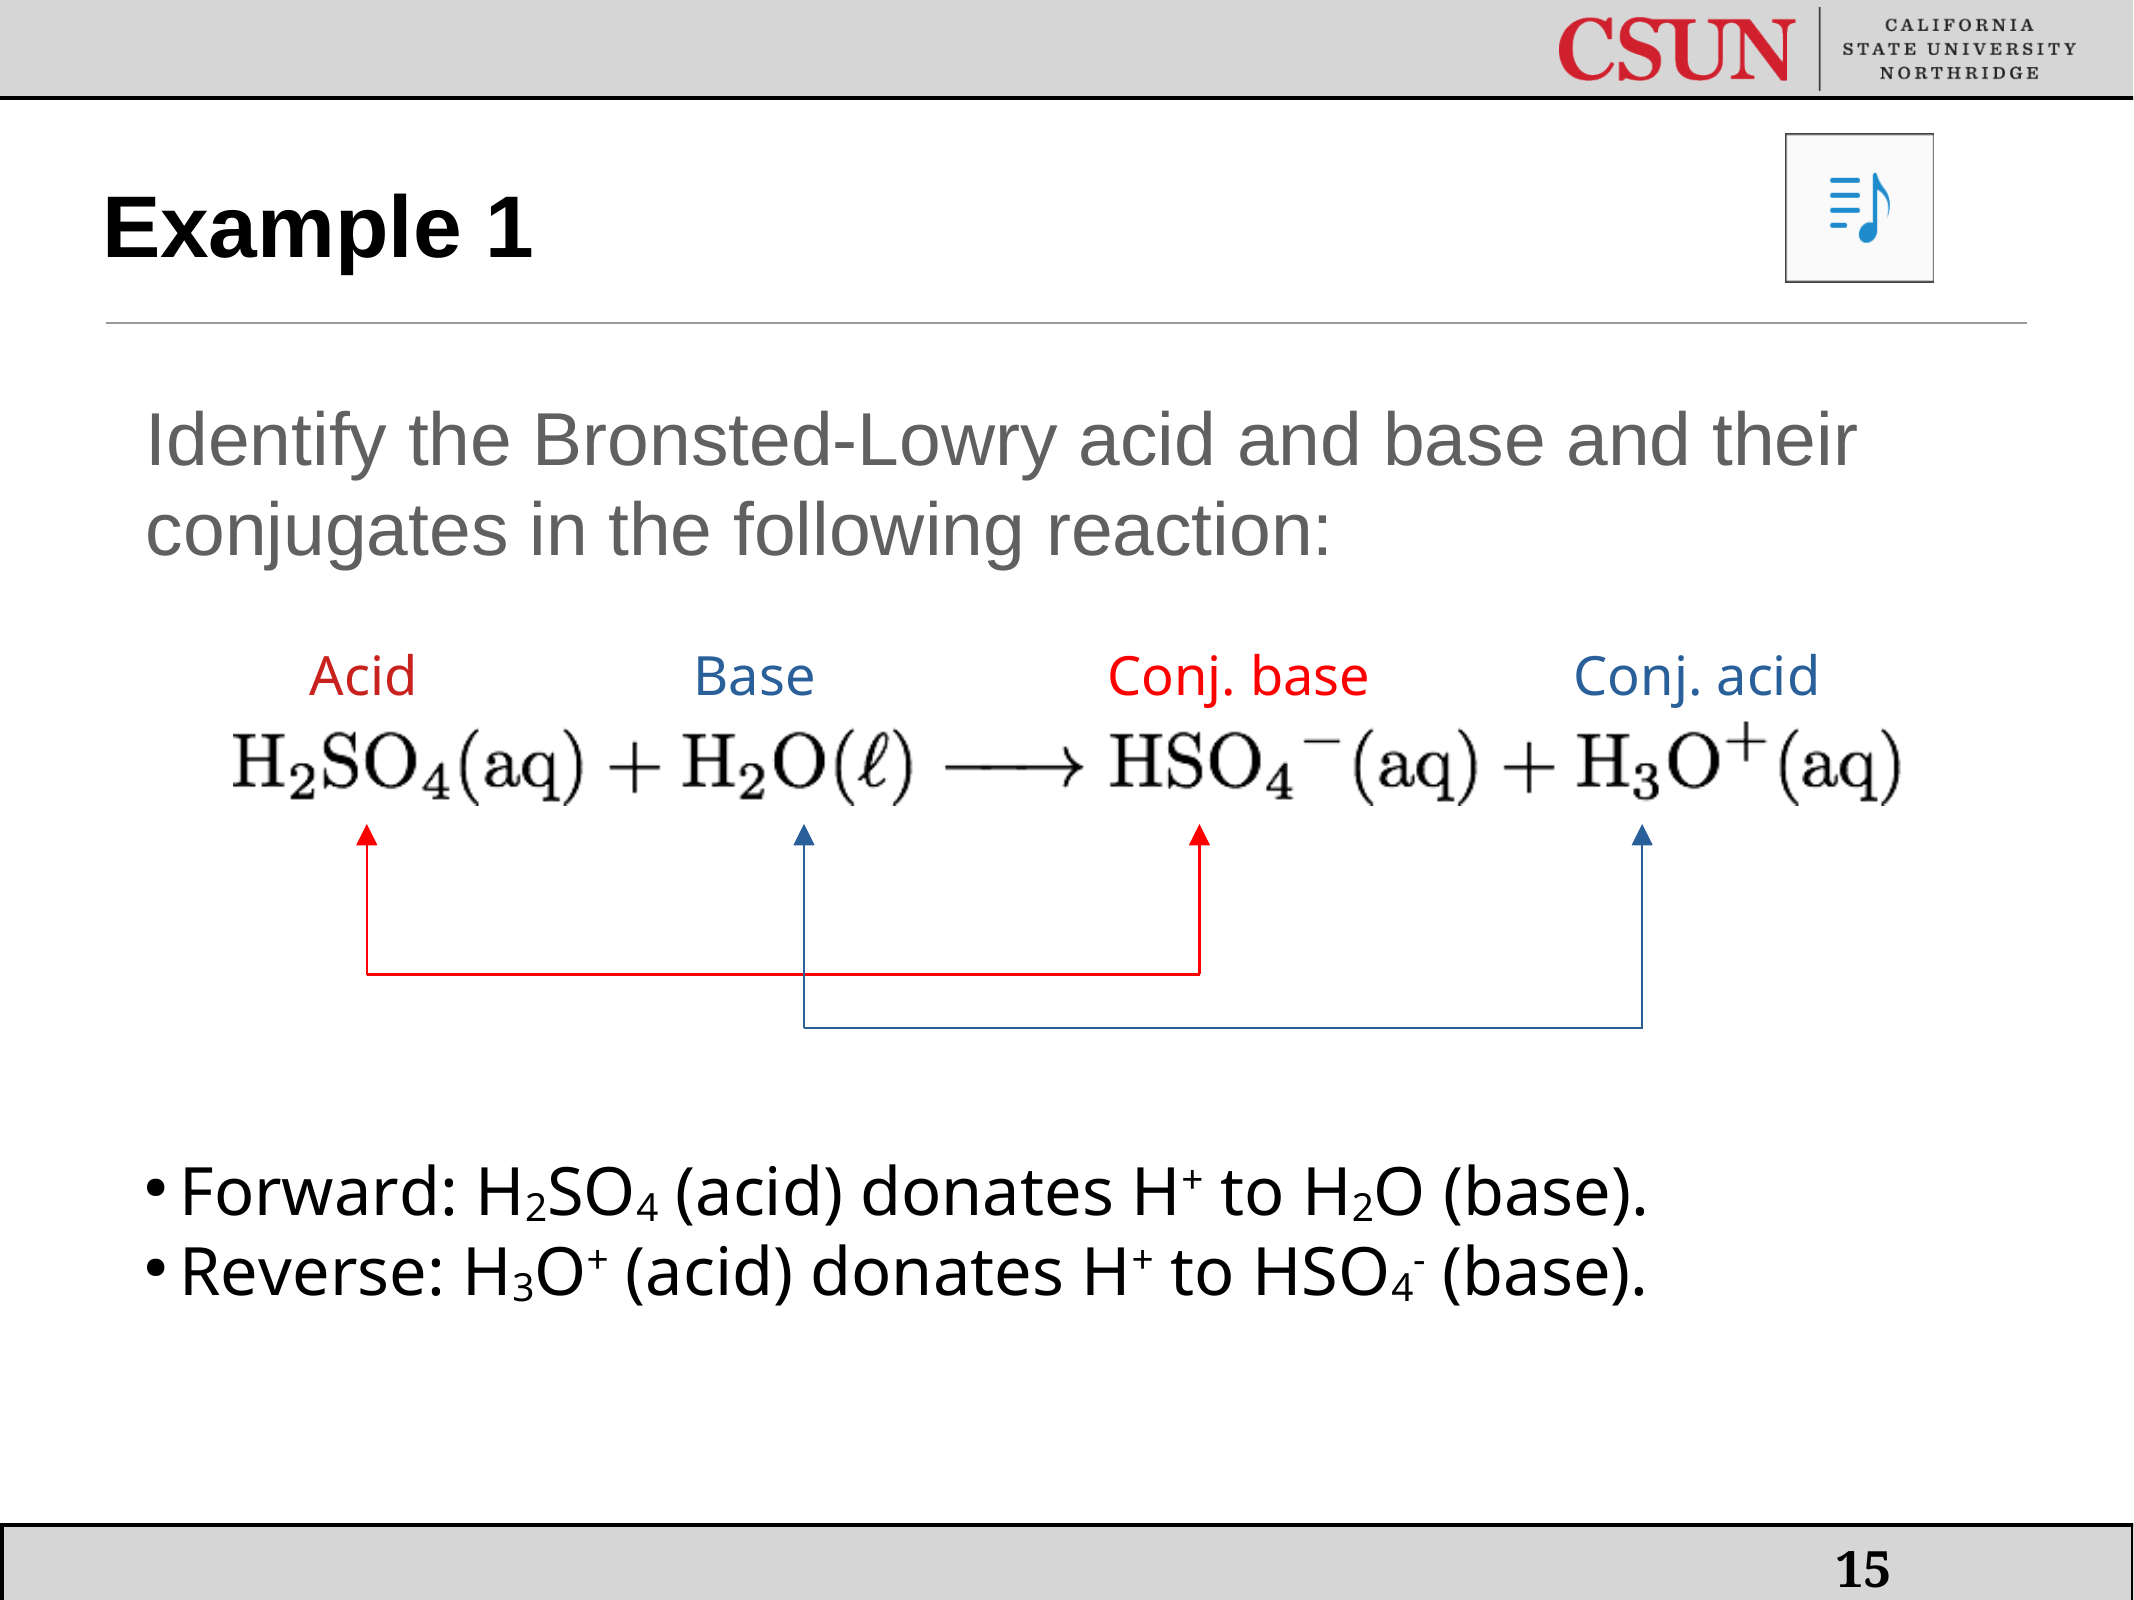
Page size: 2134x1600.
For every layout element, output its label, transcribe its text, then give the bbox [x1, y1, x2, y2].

text_box Base [679, 634, 841, 715]
text_box Conj. base [1092, 634, 1407, 715]
title Example 1 [93, 104, 2040, 284]
text_box Conj. acid [1558, 634, 1857, 715]
list Identify the Bronsted-Lowry acid and base and their conjugates in the following reaction: [93, 382, 2040, 616]
text_box Acid [295, 634, 442, 715]
picture [1559, 7, 2076, 91]
picture [233, 720, 1903, 806]
text_box Forward: H2SO4 (acid) donates H+ to H2O (base). Reverse: H3O+ (acid) donates H+ to HSO4- (base). [129, 1141, 1821, 1317]
text_box [1784, 132, 1936, 284]
